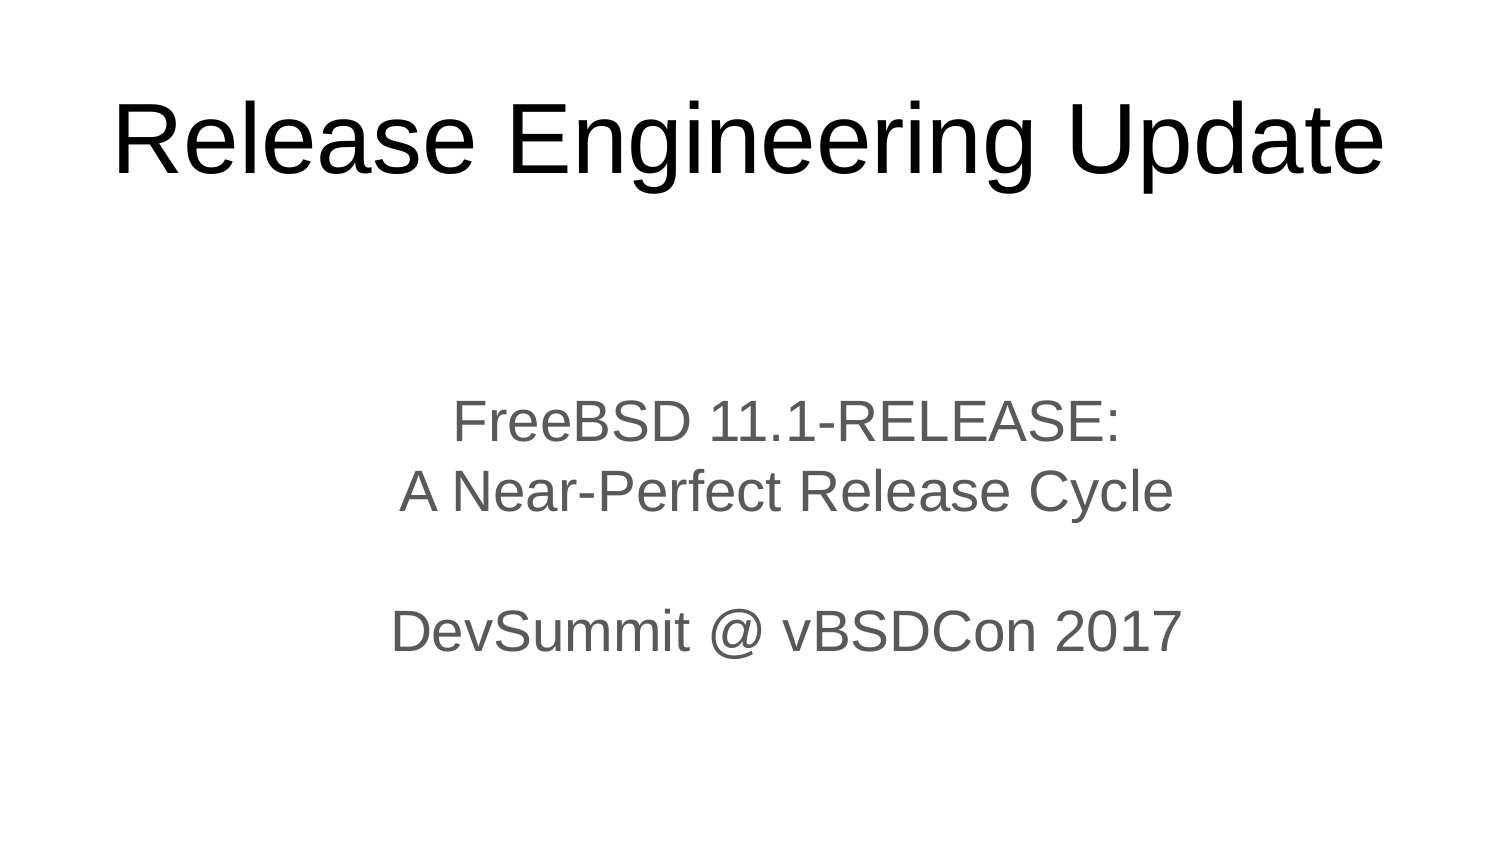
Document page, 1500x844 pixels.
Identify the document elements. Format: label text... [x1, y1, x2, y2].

title Release Engineering Update [51, 28, 1449, 209]
subtitle FreeBSD 11.1-RELEASE: A Near-Perfect Release Cycle DevSummit @ vBSDCon 2017 [51, 297, 1449, 821]
